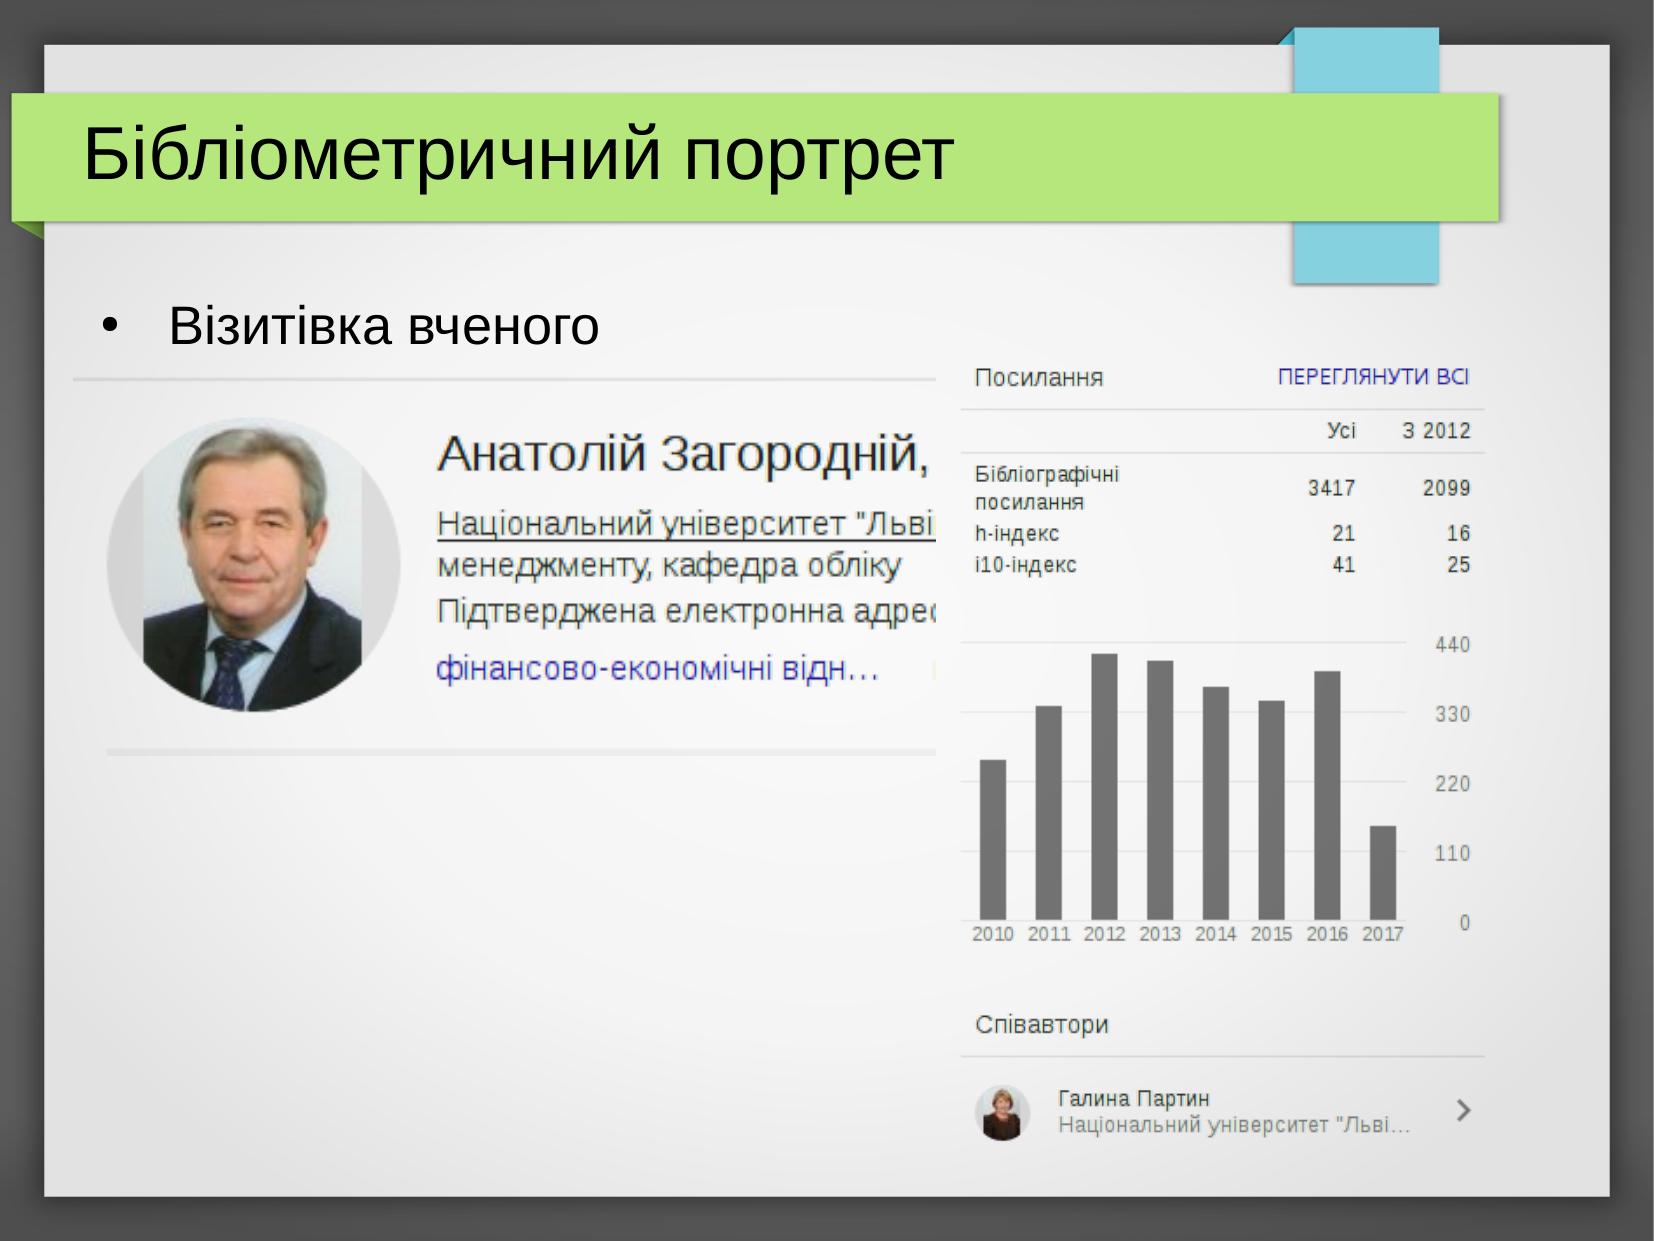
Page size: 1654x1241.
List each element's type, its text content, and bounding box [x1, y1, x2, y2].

picture [0, 0, 1654, 1241]
list Візитівка вченого [82, 295, 1571, 1015]
title Бібліометричний портрет [82, 94, 1264, 213]
